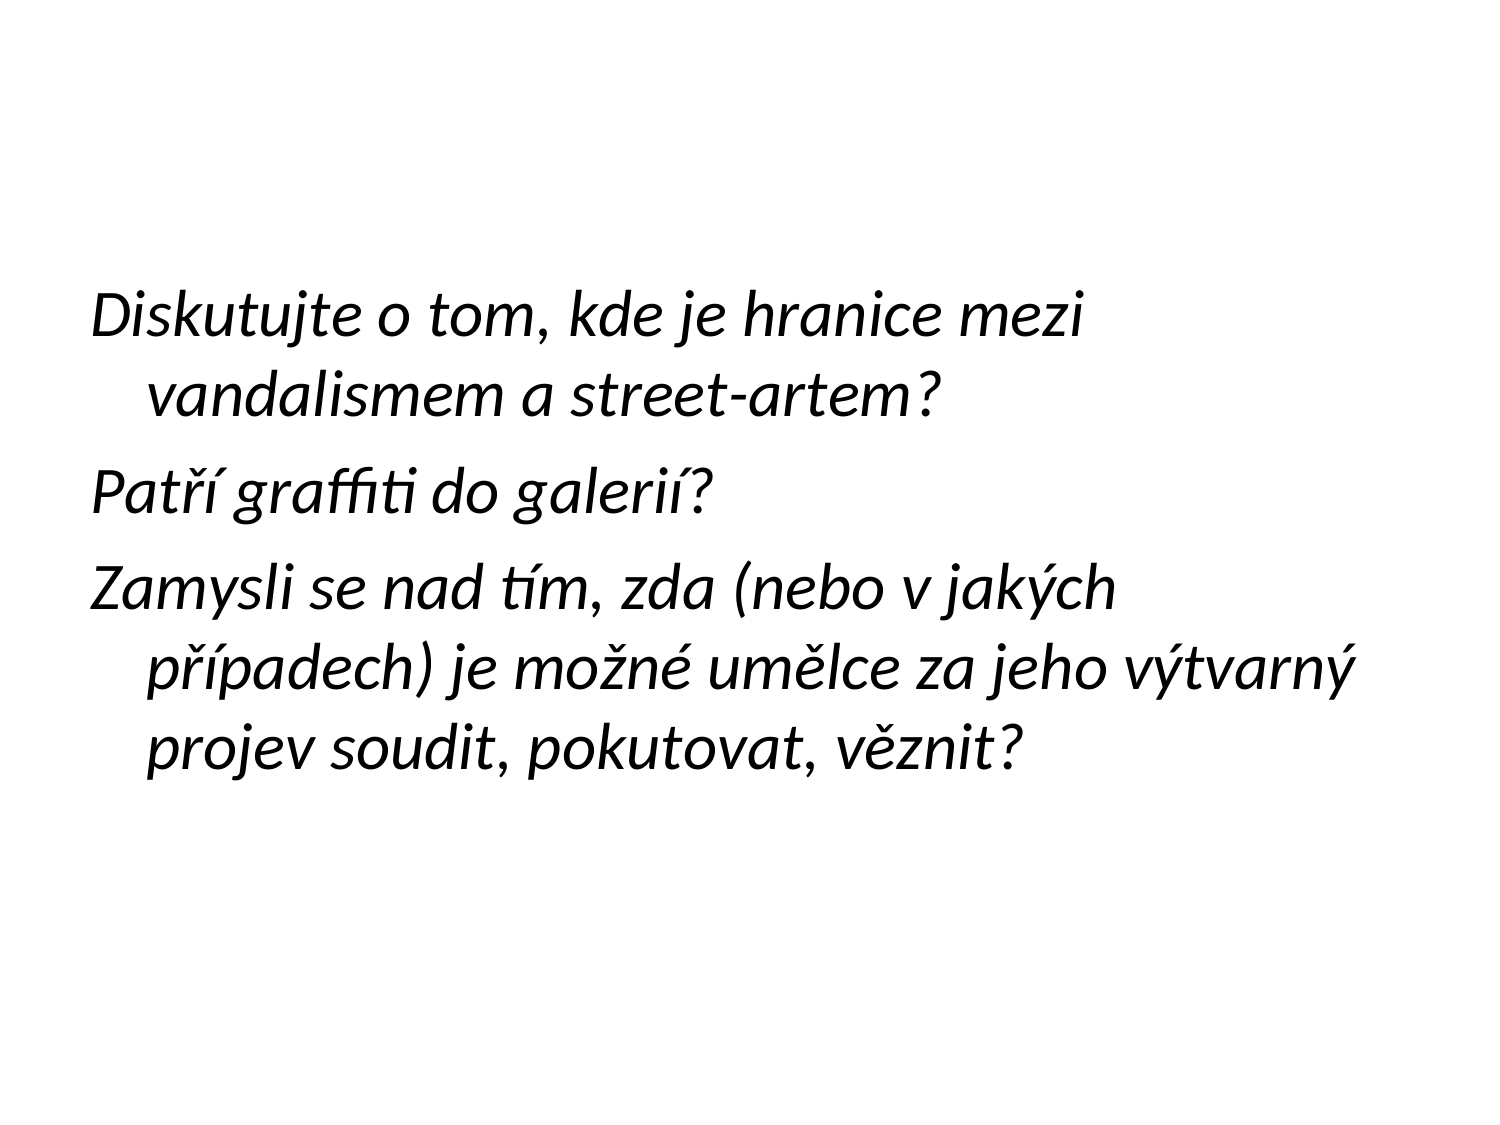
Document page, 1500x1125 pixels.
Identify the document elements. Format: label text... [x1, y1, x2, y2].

list Diskutujte o tom, kde je hranice mezi vandalismem a street-artem? Patří graffiti do galerií? Zamysli se nad tím, zda (nebo v jakých případech) je možné umělce za jeho výtvarný projev soudit, pokutovat, věznit? [75, 262, 1426, 1006]
